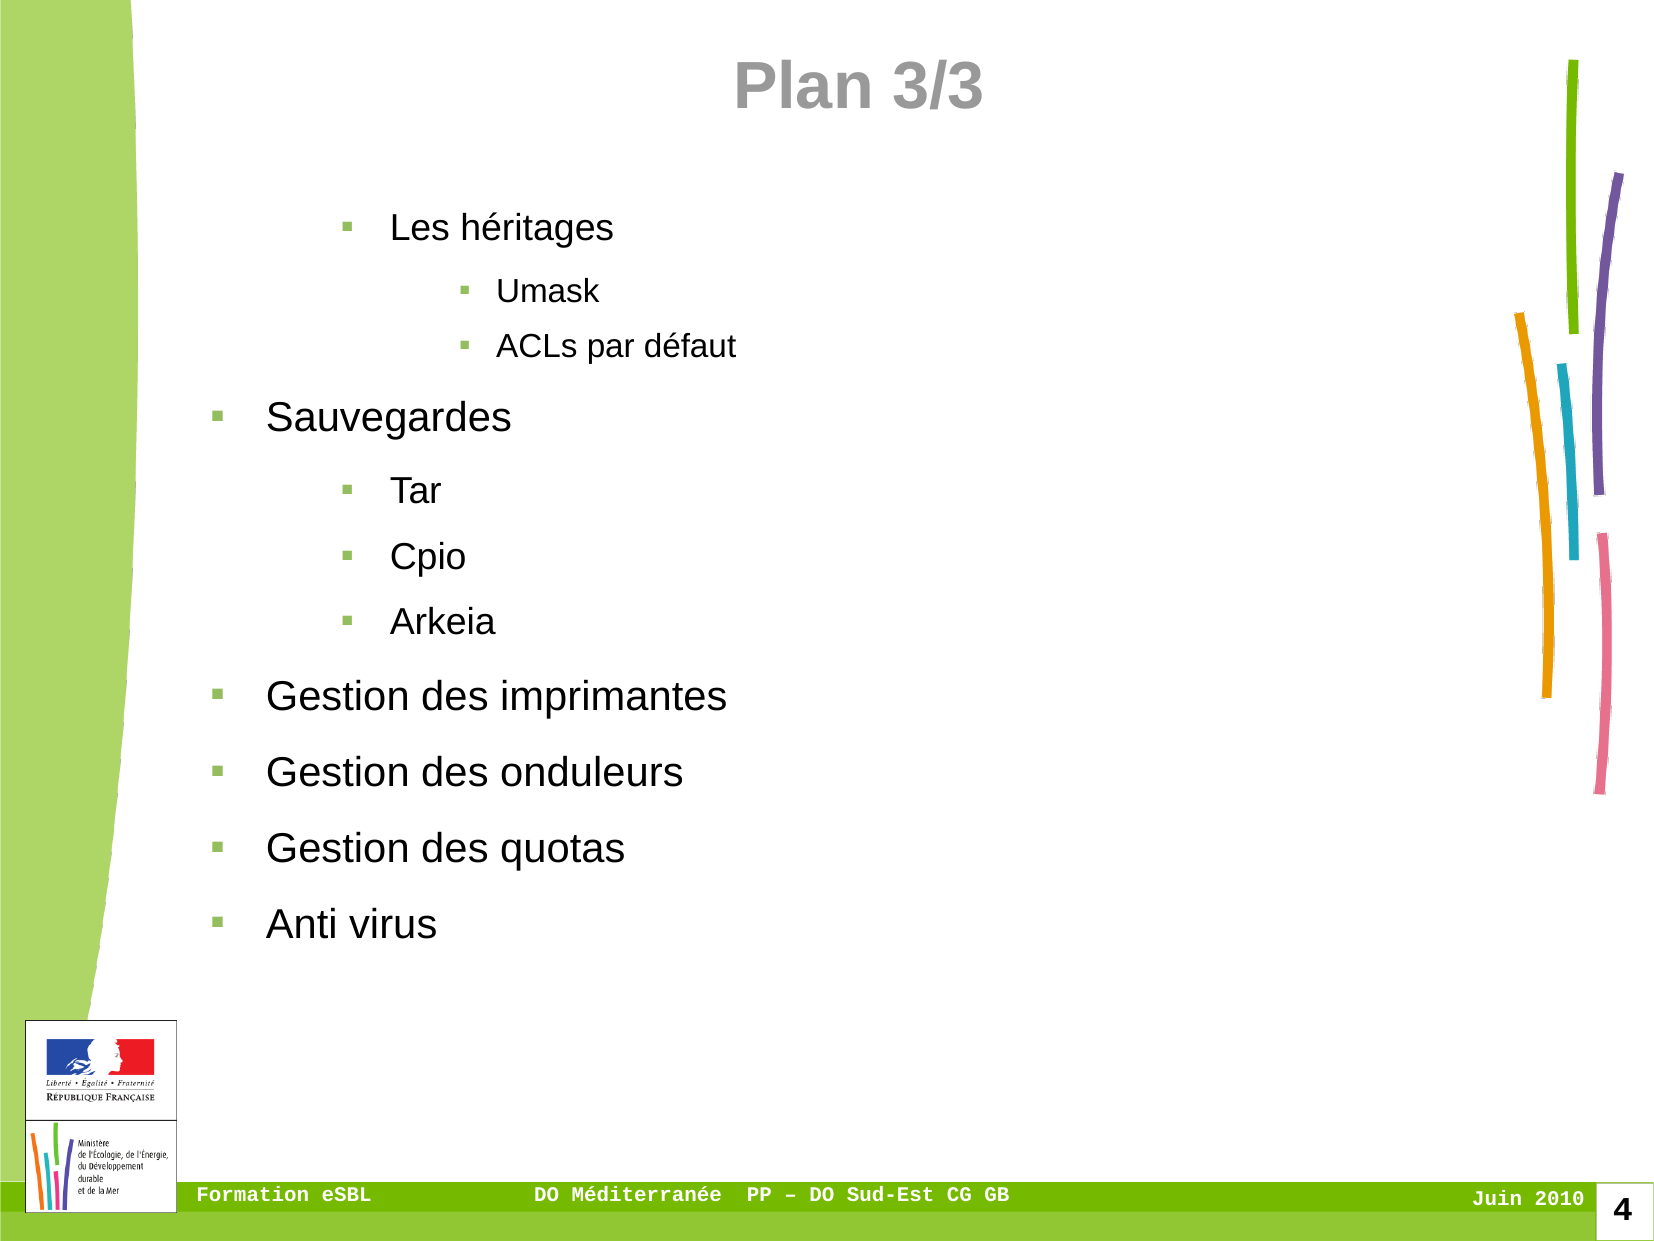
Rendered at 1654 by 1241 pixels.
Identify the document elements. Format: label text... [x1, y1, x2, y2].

picture [0, 0, 1654, 1241]
list Les héritages Umask ACLs par défaut Sauvegardes Tar Cpio Arkeia Gestion des imprimantes Gestion des onduleurs Gestion des quotas Anti virus [177, 206, 1506, 1137]
title Plan 3/3 [152, 36, 1566, 135]
